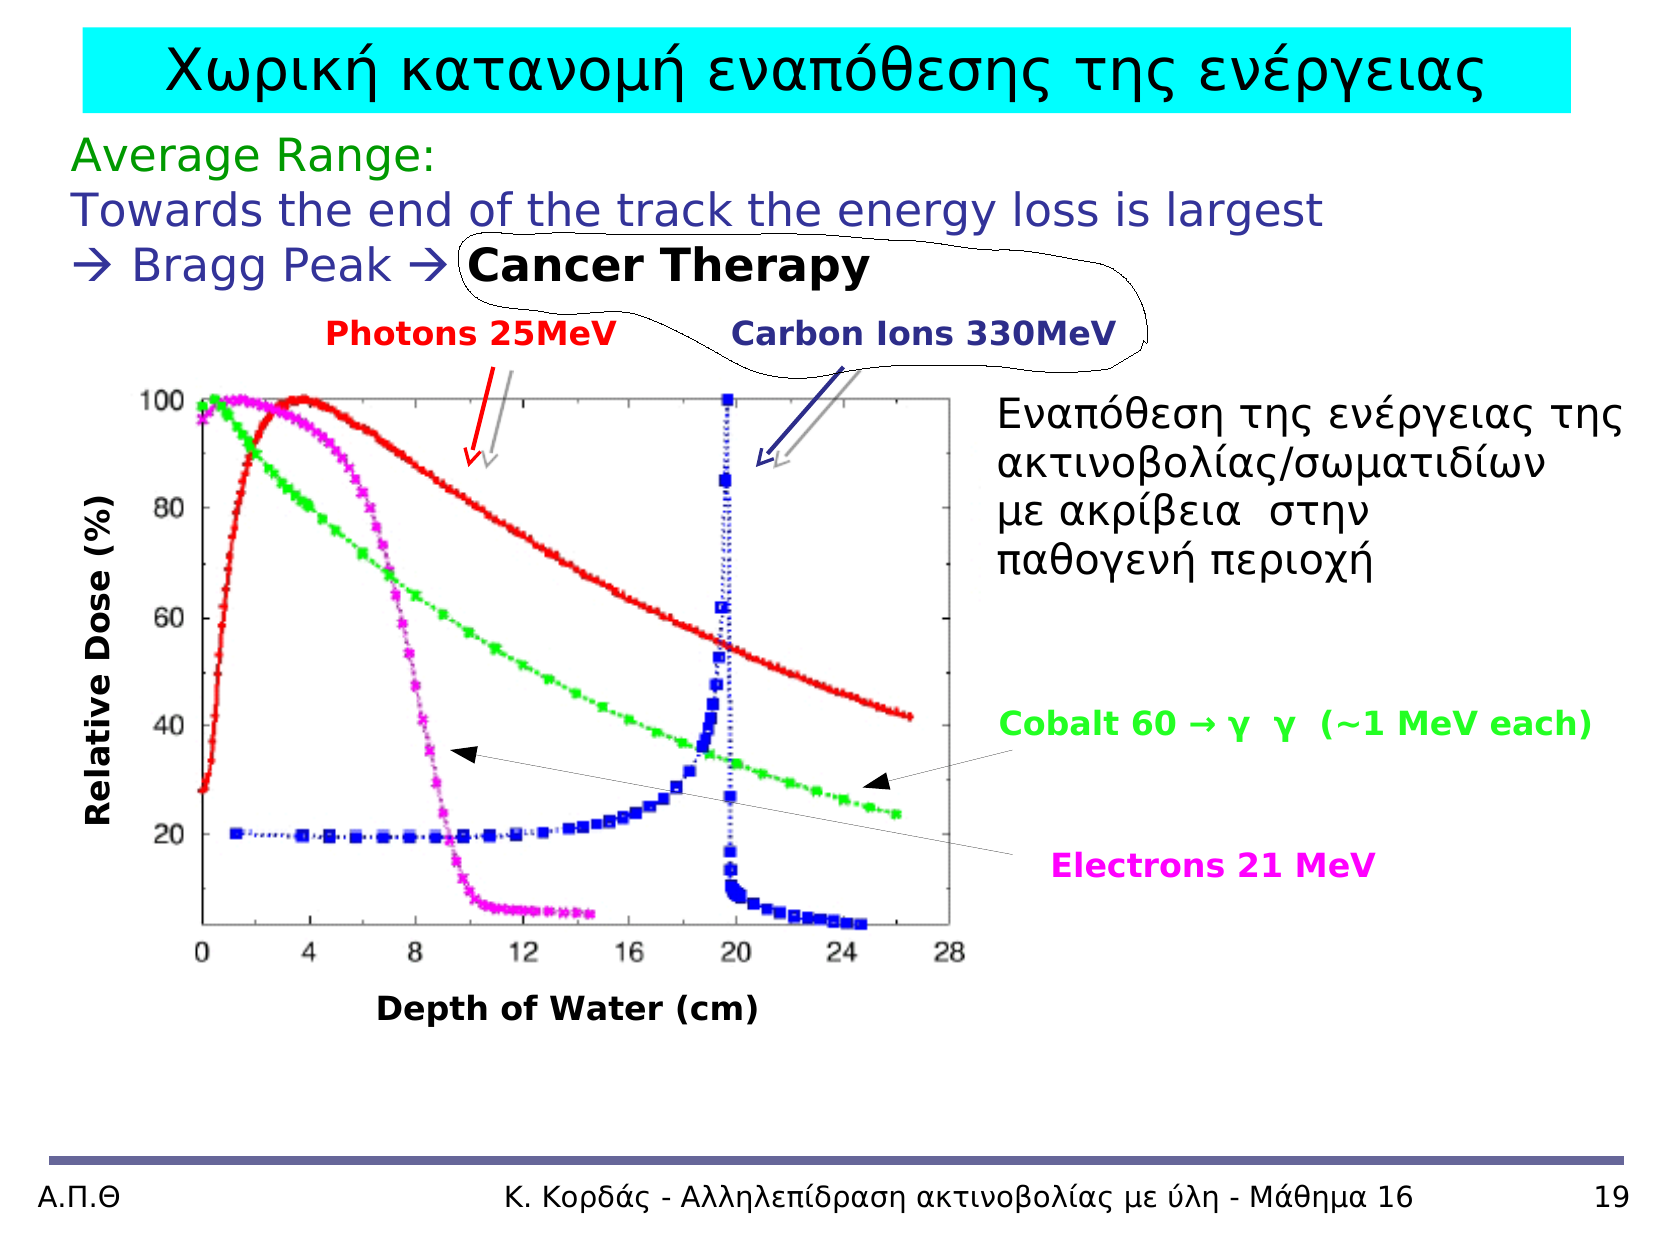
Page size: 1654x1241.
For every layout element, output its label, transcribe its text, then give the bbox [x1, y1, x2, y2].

text_box Carbon Ions 330MeV [715, 304, 1132, 360]
text_box Εναπόθεση της ενέργειας της ακτινοβολίας/σωματιδίων με ακρίβεια στην παθογενή περιοχή [981, 382, 1654, 594]
text_box Cobalt 60 → γ γ (~1 MeV each) [983, 694, 1609, 750]
text_box [80, 491, 131, 892]
picture [58, 354, 1306, 1015]
text_box Electrons 21 MeV [1035, 836, 1392, 892]
text_box Relative Dose (%) [68, 479, 124, 843]
text_box [380, 966, 781, 1017]
text_box Depth of Water (cm) [360, 979, 776, 1035]
text_box [980, 375, 1356, 757]
text_box [980, 750, 1356, 976]
text_box Average Range: Towards the end of the track the energy loss is largest  Bragg Peak  Cancer Therapy [55, 117, 1613, 299]
title Χωρική κατανομή εναπόθεσης της ενέργειας [82, 27, 1571, 114]
text_box Photons 25MeV [310, 304, 633, 360]
